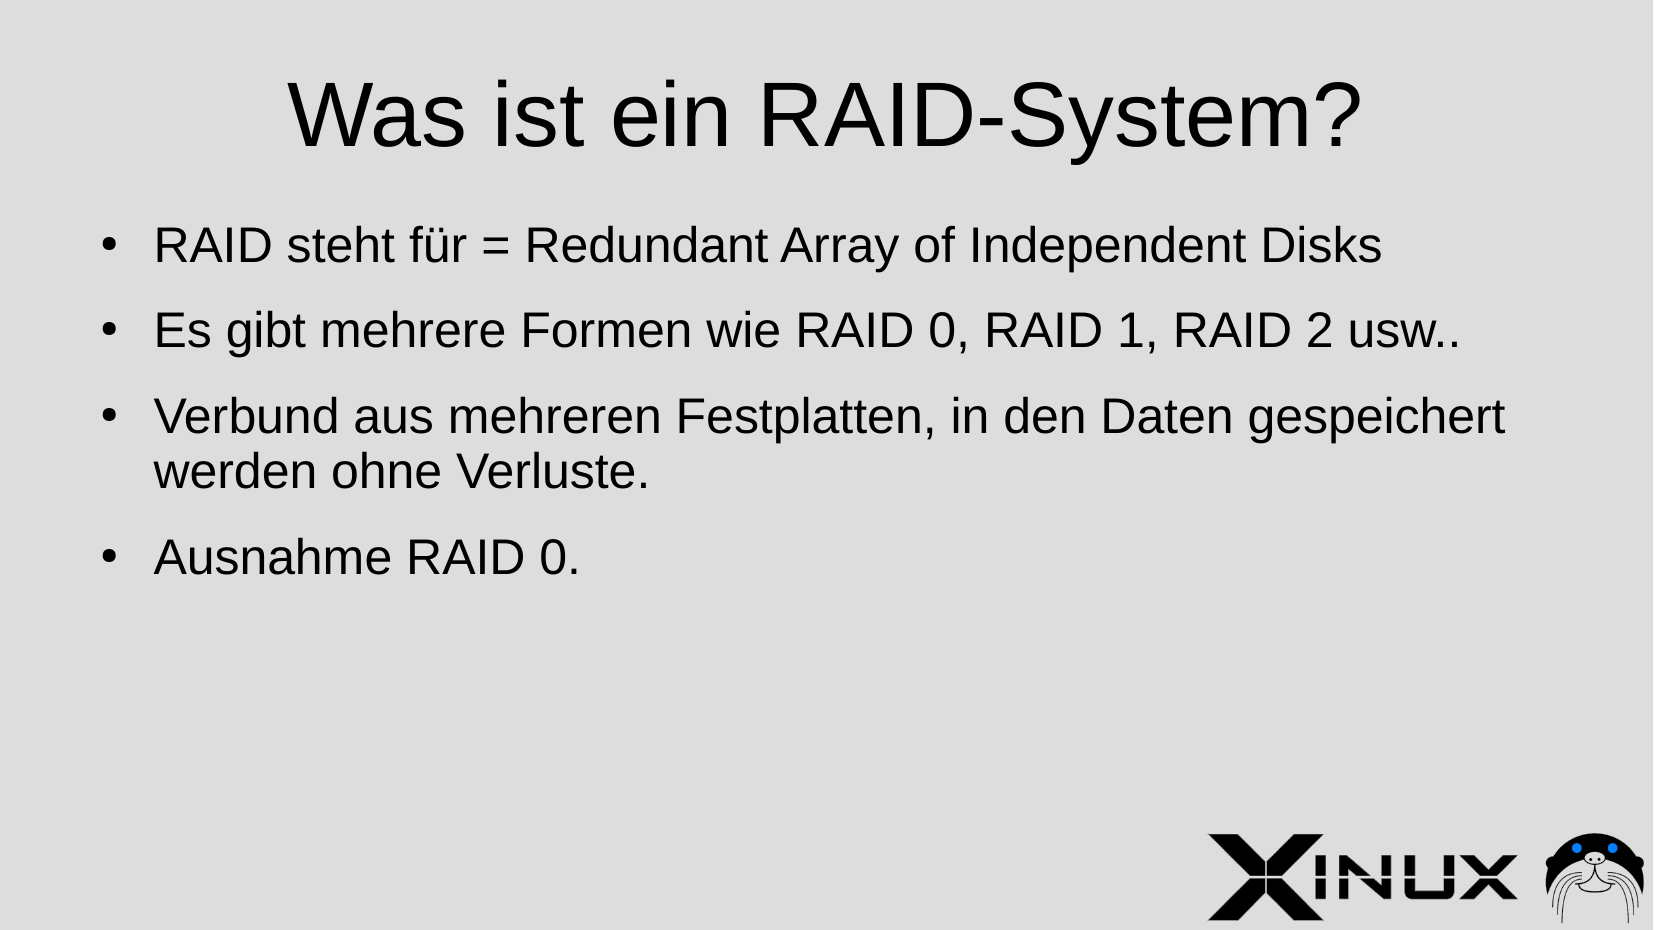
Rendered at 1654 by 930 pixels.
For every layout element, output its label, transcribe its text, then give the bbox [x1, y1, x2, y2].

title Was ist ein RAID-System? [82, 37, 1571, 193]
picture [1200, 824, 1650, 930]
list RAID steht für = Redundant Array of Independent Disks Es gibt mehrere Formen wie RAID 0, RAID 1, RAID 2 usw.. Verbund aus mehreren Festplatten, in den Daten gespeichert werden ohne Verluste. Ausnahme RAID 0. [82, 217, 1571, 757]
